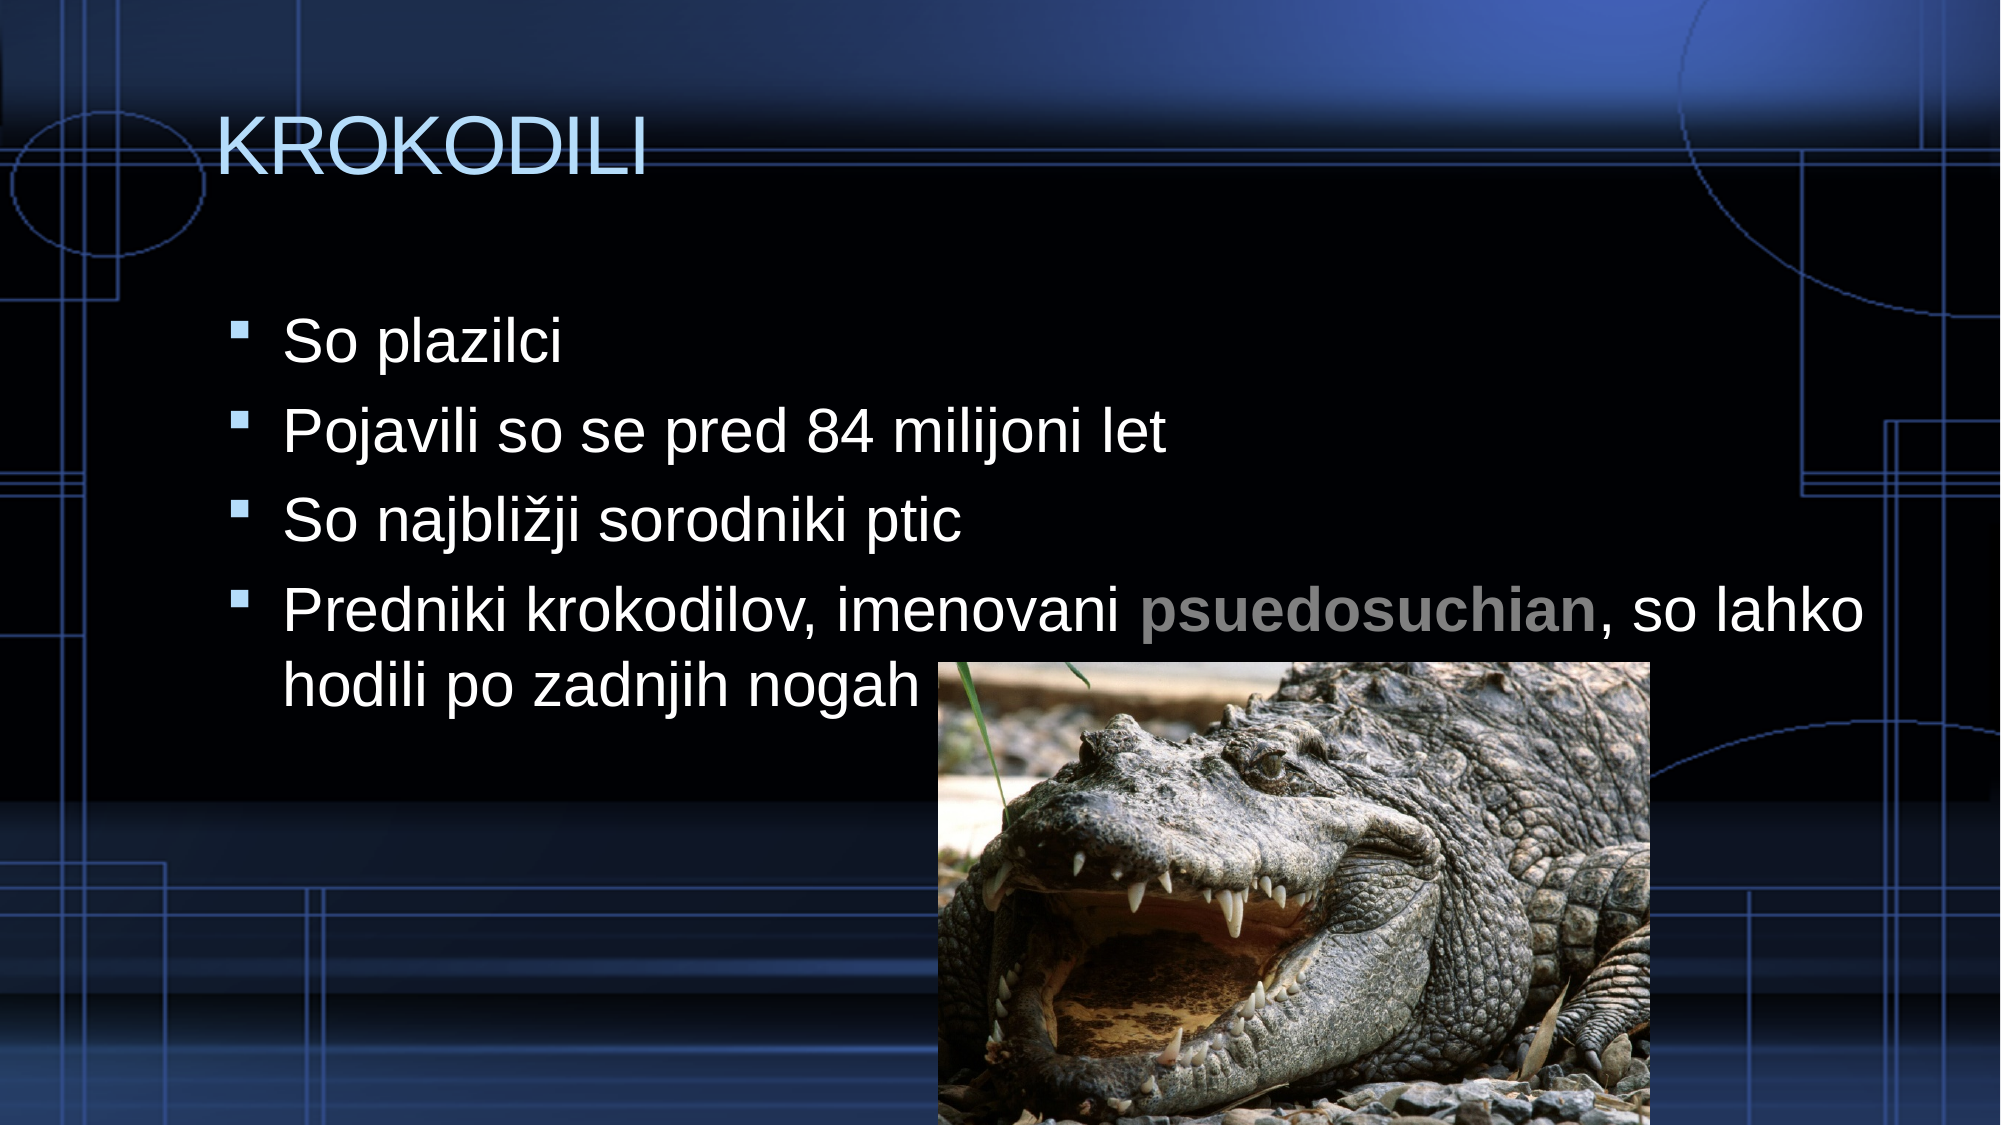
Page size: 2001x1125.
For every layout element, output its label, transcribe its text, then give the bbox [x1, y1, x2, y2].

list So plazilci Pojavili so se pred 84 milijoni let So najbližji sorodniki ptic Predniki krokodilov, imenovani psuedosuchian, so lahko hodili po zadnjih nogah [200, 292, 1900, 1043]
title KROKODILI [200, 84, 1900, 235]
picture [0, 0, 2001, 1125]
